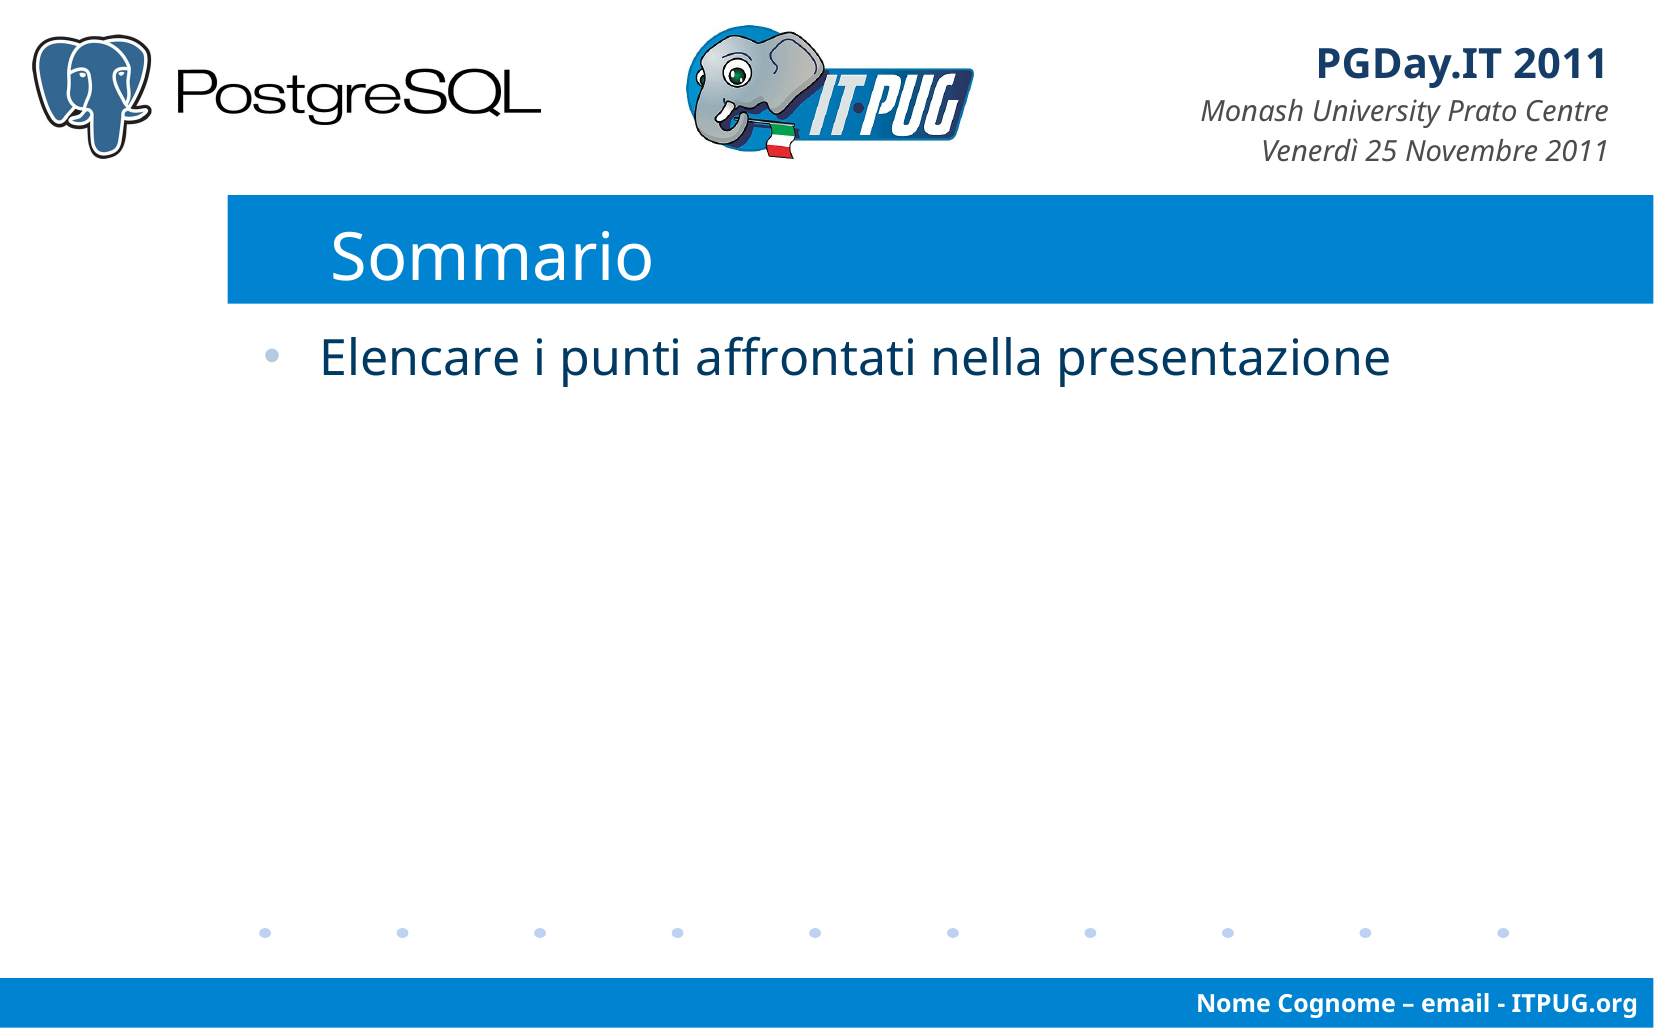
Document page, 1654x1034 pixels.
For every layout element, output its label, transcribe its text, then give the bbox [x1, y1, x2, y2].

list Elencare i punti affrontati nella presentazione [263, 321, 1626, 974]
picture [686, 25, 974, 159]
title Sommario [330, 206, 1654, 304]
picture [686, 25, 744, 83]
picture [32, 34, 541, 159]
